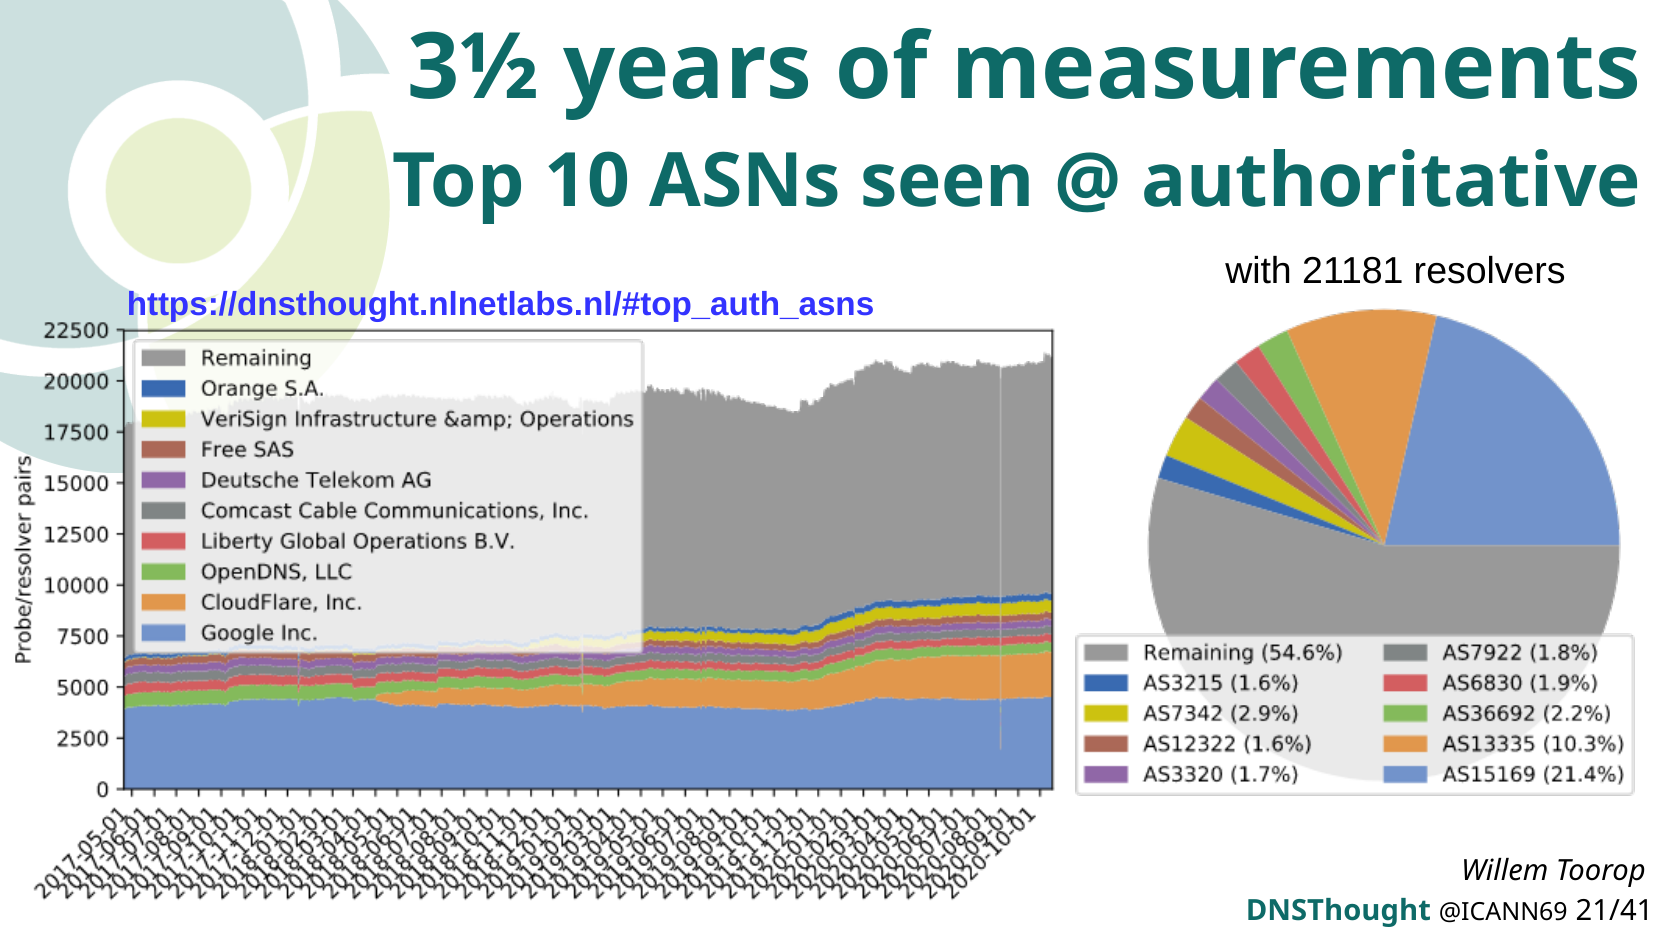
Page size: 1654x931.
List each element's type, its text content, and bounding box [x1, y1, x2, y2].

title 3½ years of measurements Top 10 ASNs seen @ authoritative [82, 8, 1642, 221]
text_box https://dnsthought.nlnetlabs.nl/#top_auth_asns [112, 277, 1062, 307]
picture [0, 265, 1654, 919]
text_box with 21181 resolvers [1210, 242, 1654, 265]
